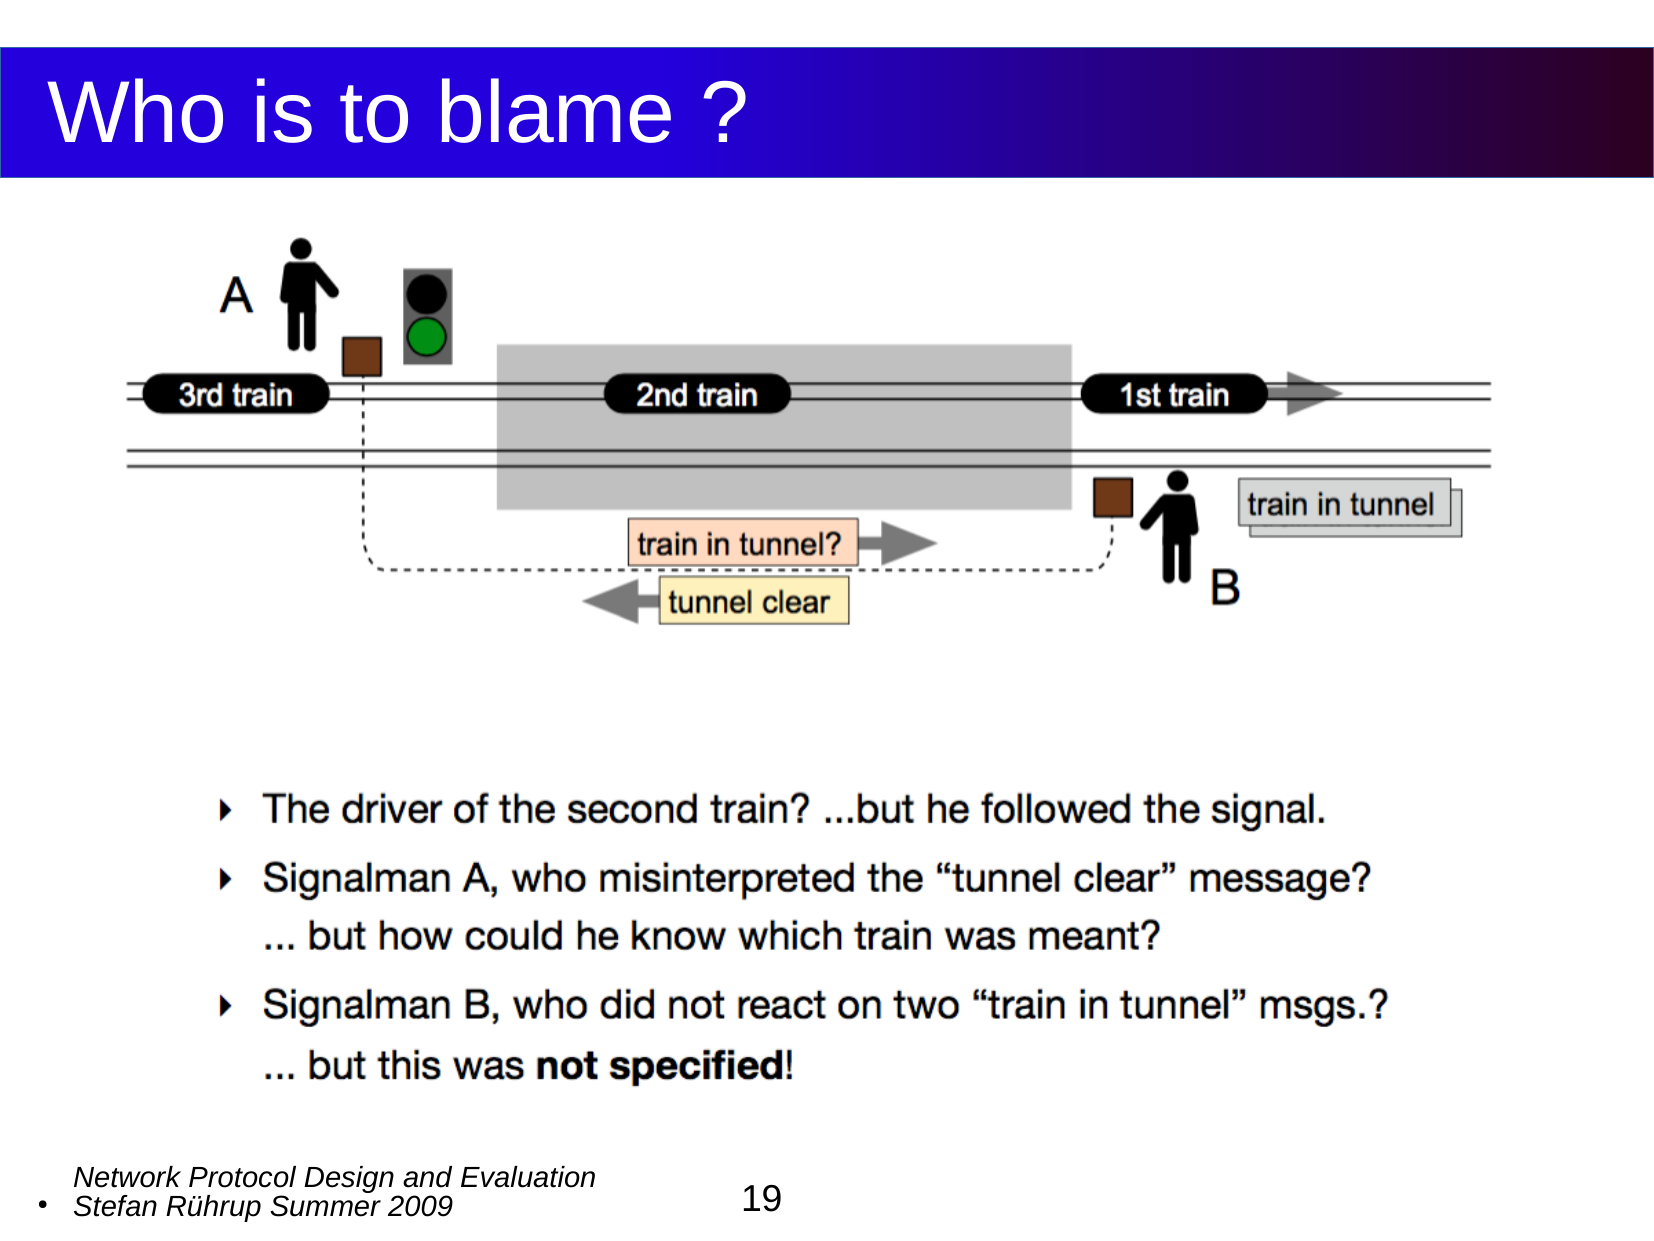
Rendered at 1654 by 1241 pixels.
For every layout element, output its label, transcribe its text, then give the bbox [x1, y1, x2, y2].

text_box Network Protocol Design and Evaluation Stefan Rührup Summer 2009 [37, 1163, 598, 1223]
picture [77, 231, 1548, 1123]
title Who is to blame ? [47, 6, 1477, 225]
